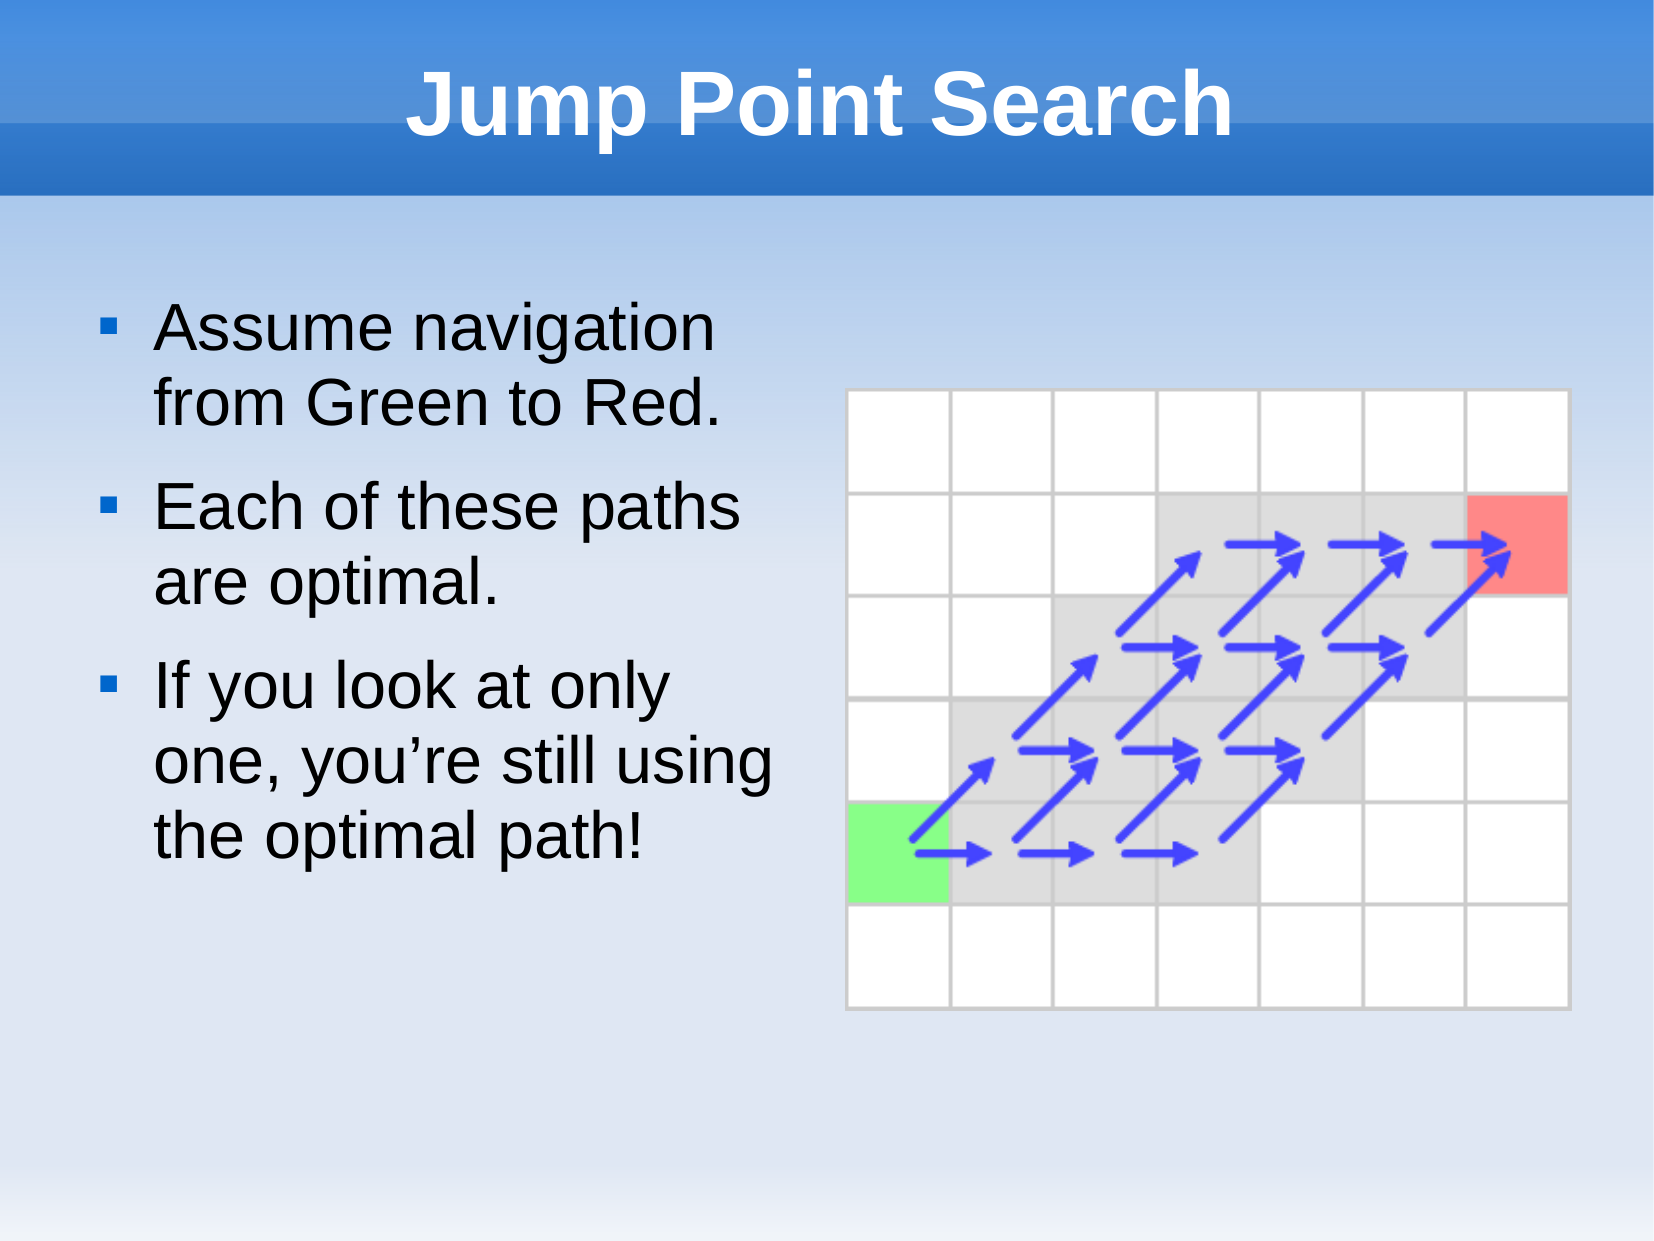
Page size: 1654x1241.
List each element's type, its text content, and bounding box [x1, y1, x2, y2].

list Assume navigation from Green to Red. Each of these paths are optimal. If you look at only one, you’re still using the optimal path! [82, 290, 809, 1109]
picture [0, 0, 1654, 1241]
title Jump Point Search [76, 0, 1565, 208]
